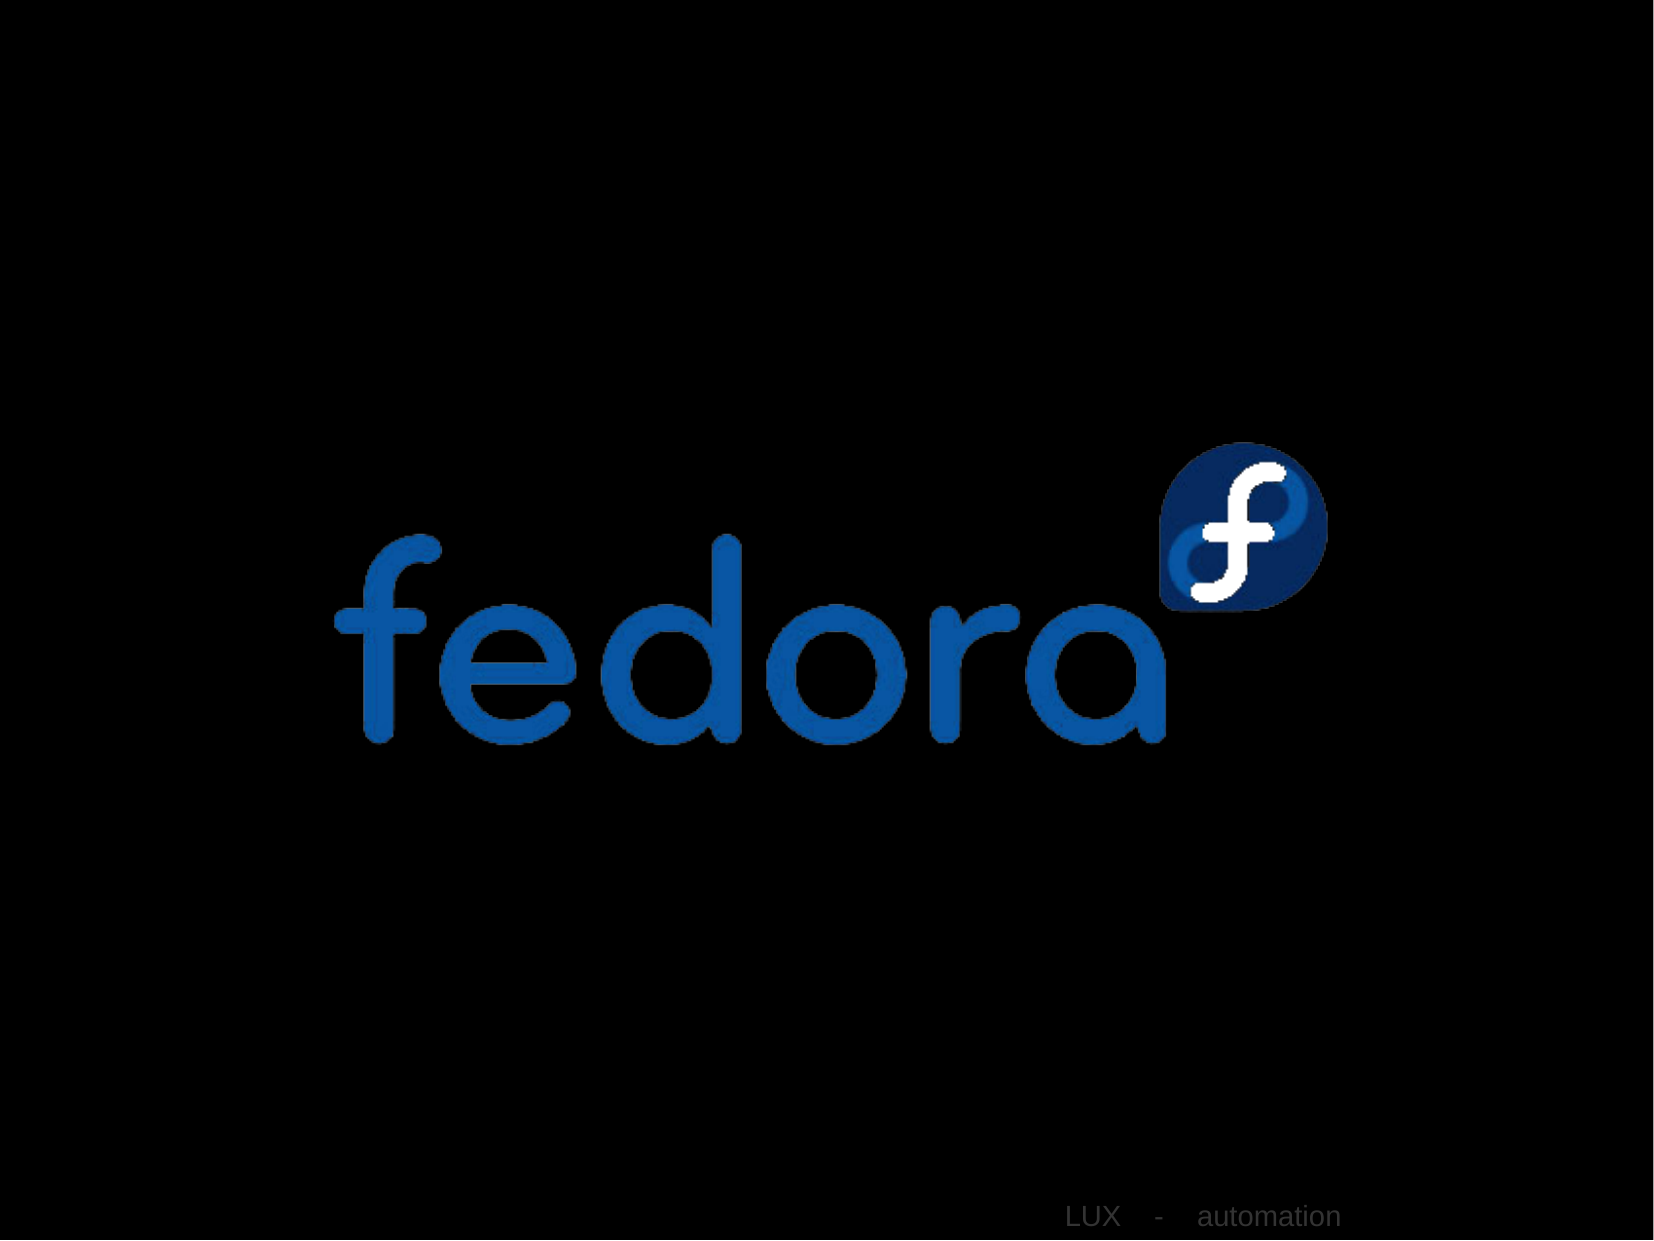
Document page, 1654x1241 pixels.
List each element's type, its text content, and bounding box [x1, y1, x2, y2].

picture [300, 412, 1351, 788]
text_box LUX - automation [1050, 1192, 1358, 1241]
